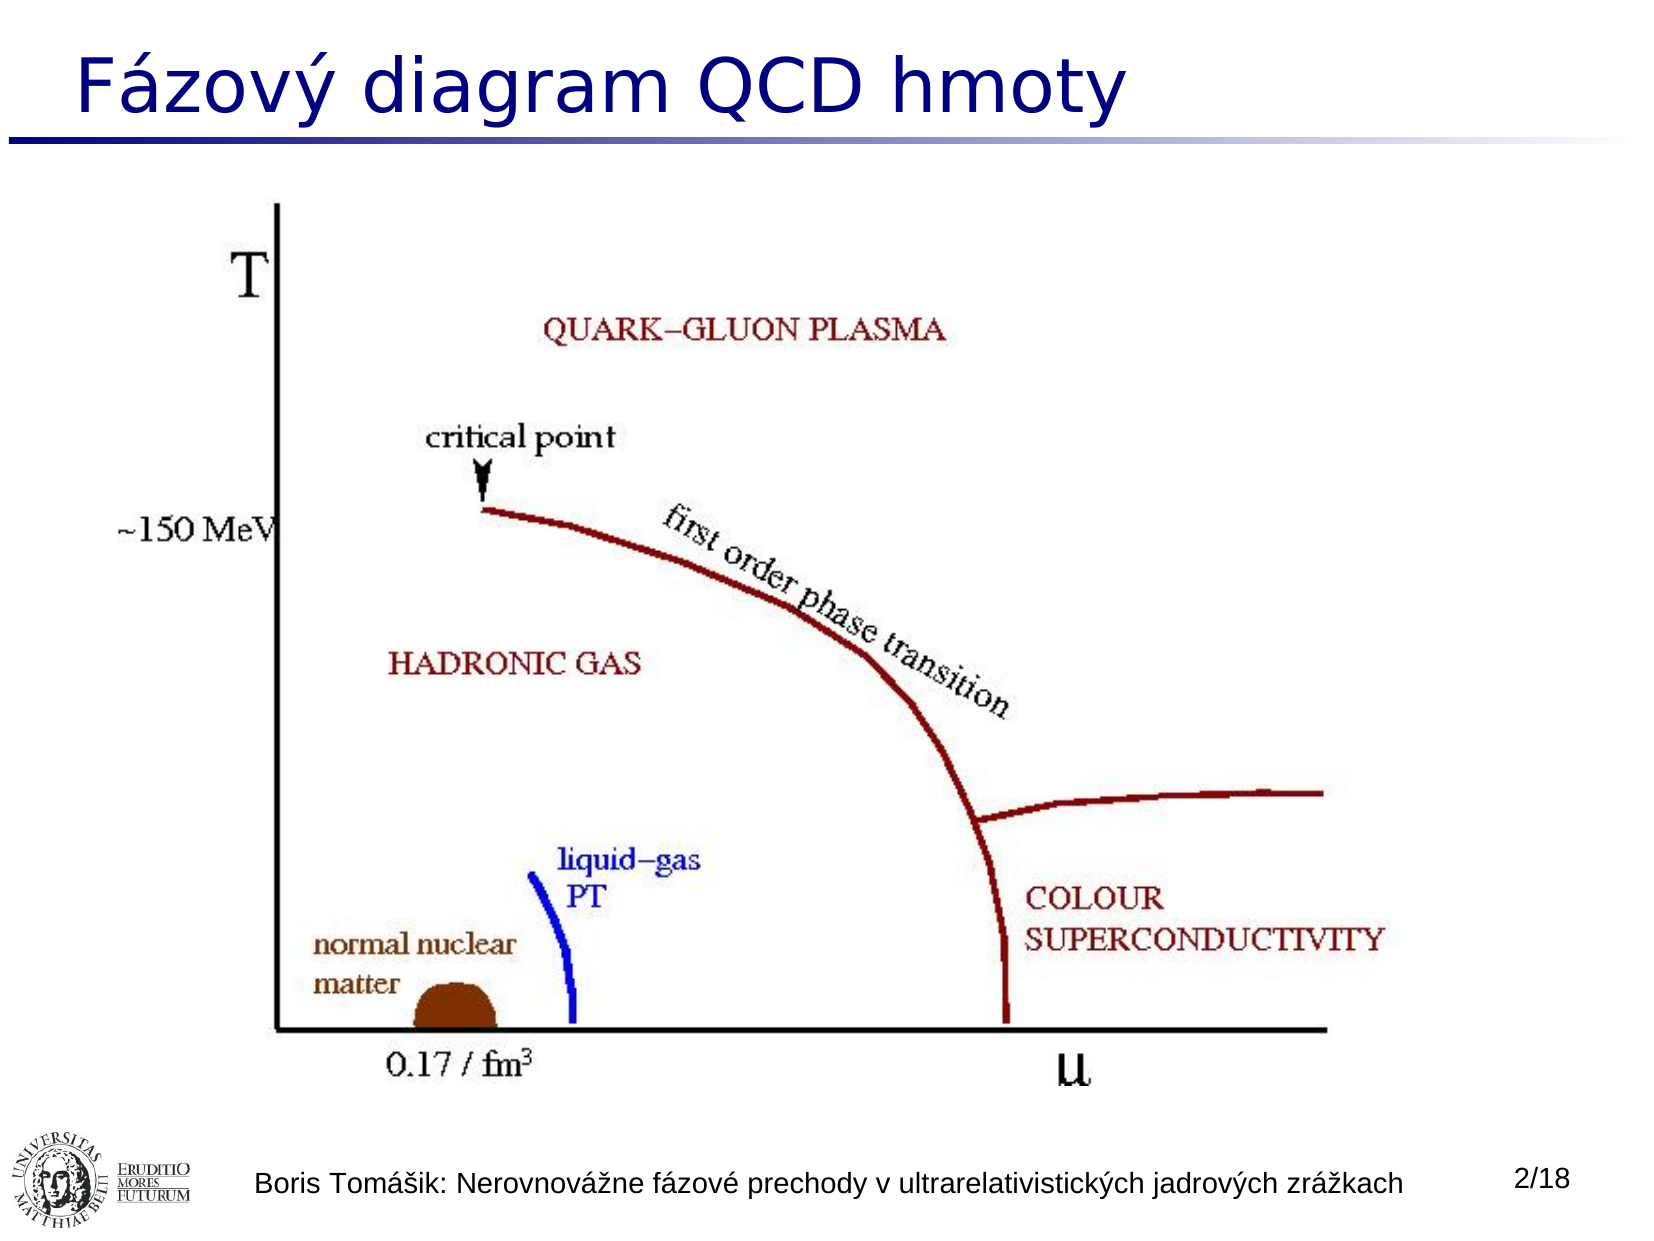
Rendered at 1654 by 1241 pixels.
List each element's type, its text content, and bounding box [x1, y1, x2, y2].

picture [12, 1132, 190, 1228]
picture [117, 198, 1399, 1086]
title Fázový diagram QCD hmoty [74, 21, 1563, 152]
